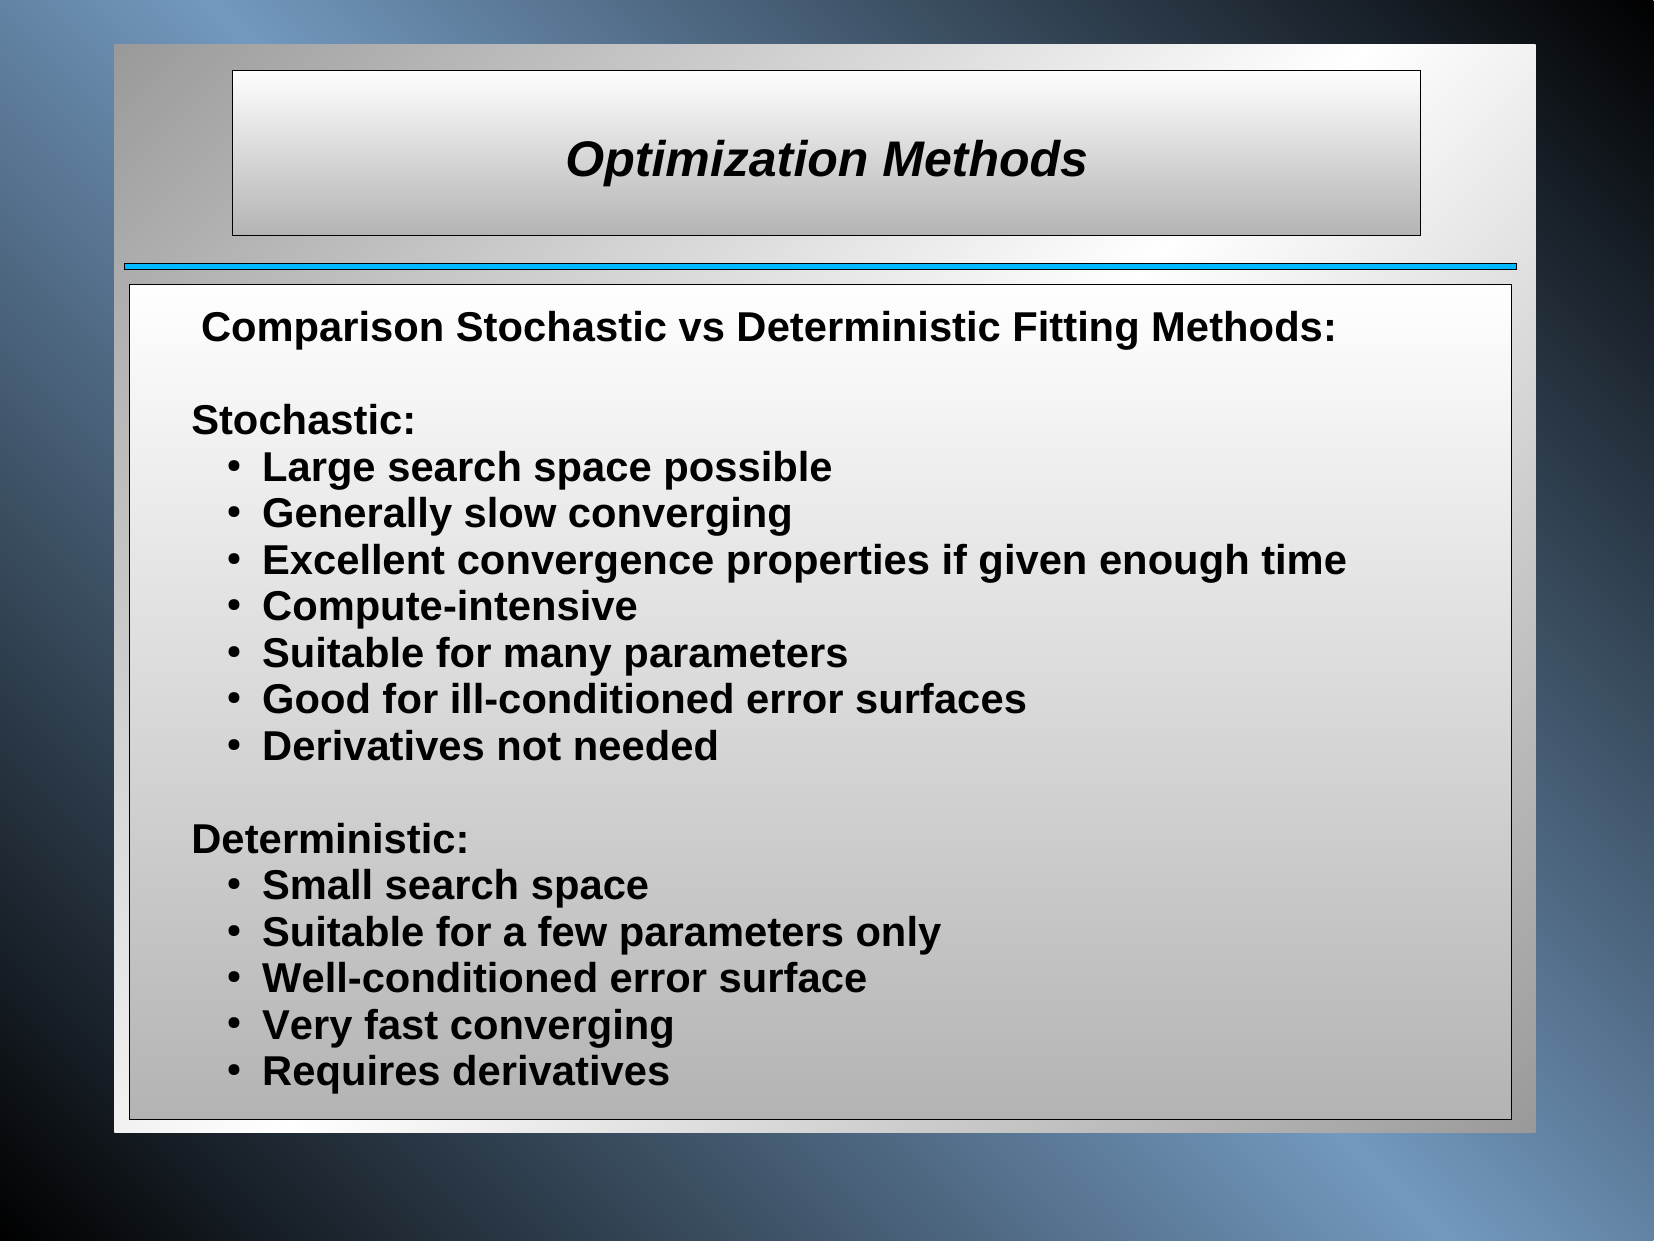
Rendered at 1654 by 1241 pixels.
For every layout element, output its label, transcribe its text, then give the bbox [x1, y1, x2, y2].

text_box Optimization Methods [397, 131, 1256, 194]
text_box [232, 70, 1421, 236]
text_box [129, 284, 1512, 1120]
text_box [124, 263, 1517, 270]
text_box Comparison Stochastic vs Deterministic Fitting Methods: Stochastic: Large search space possible Generally slow converging Excellent convergence properties if given enough time Compute-intensive Suitable for many parameters Good for ill-conditioned error surfaces Derivatives not needed Deterministic: Small search space Suitable for a few parameters only Well-conditioned error surface Very fast converging Requires derivatives [191, 304, 1467, 1141]
